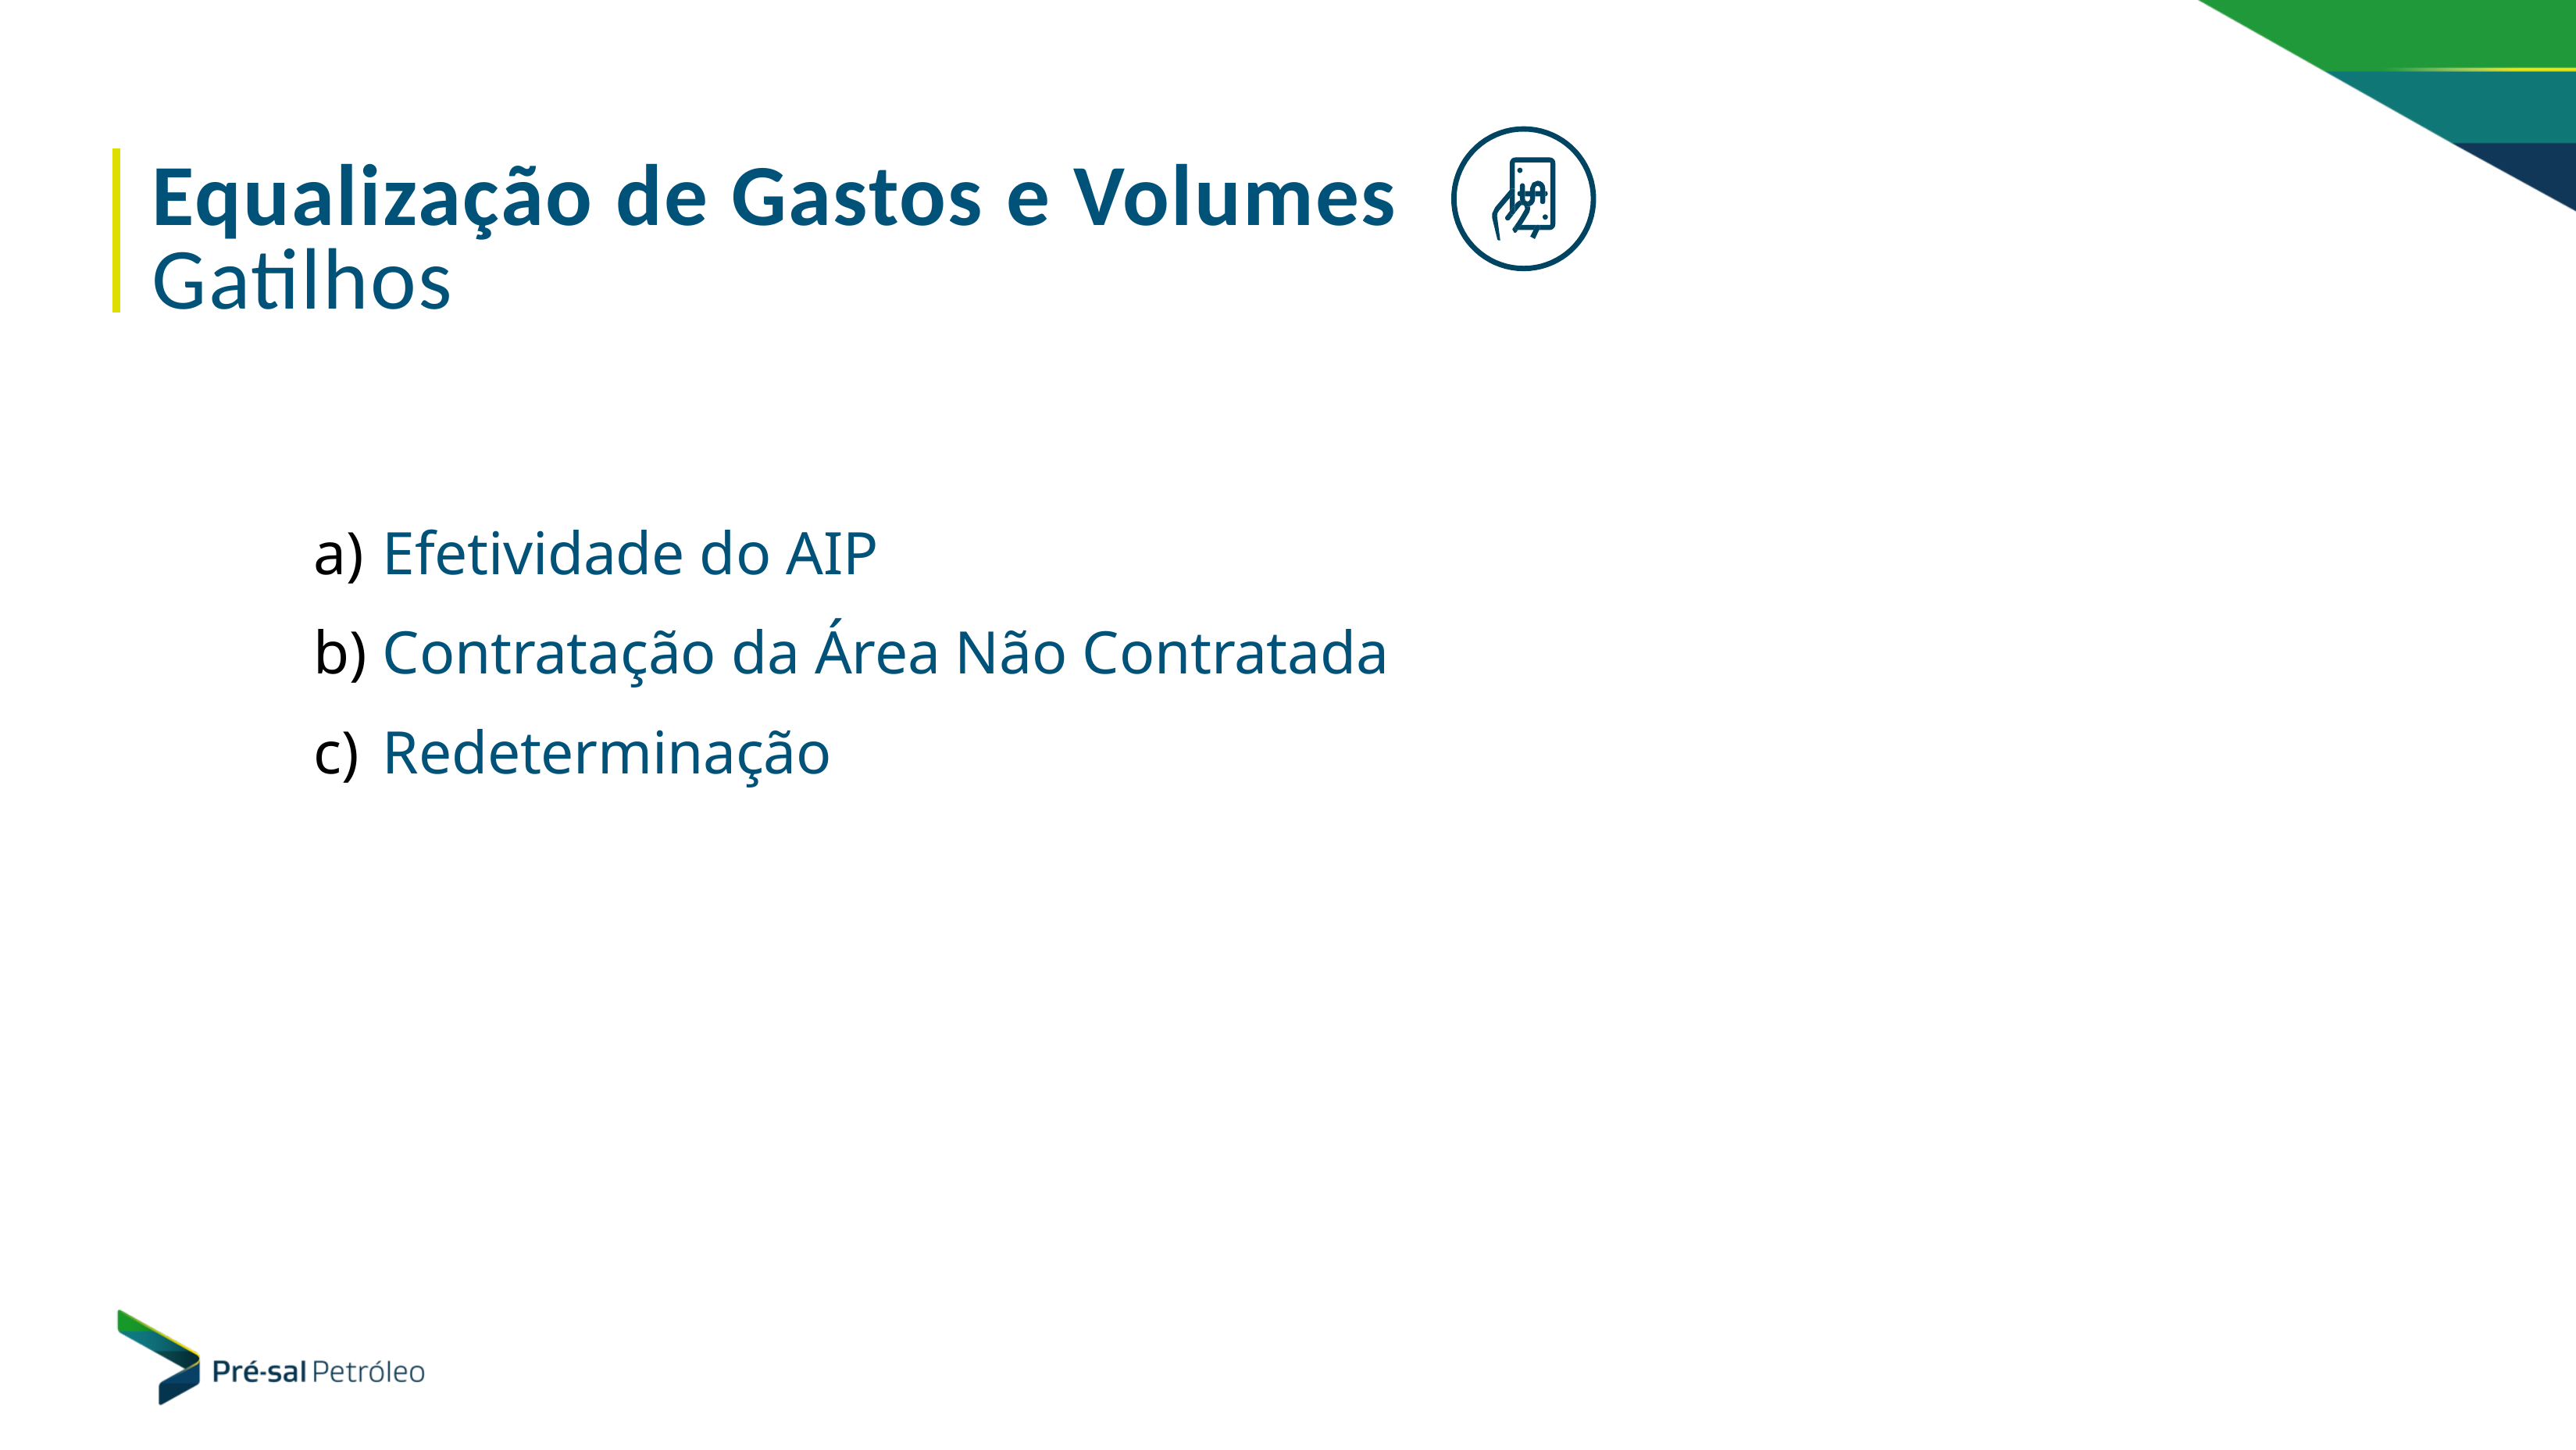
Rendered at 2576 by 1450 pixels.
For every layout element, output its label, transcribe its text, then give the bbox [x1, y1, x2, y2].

text_box Efetividade do AIP Contratação da Área Não Contratada Redeterminação [301, 509, 1542, 834]
text_box [1457, 132, 1590, 266]
title Equalização de Gastos e Volumes Gatilhos [150, 158, 1747, 330]
